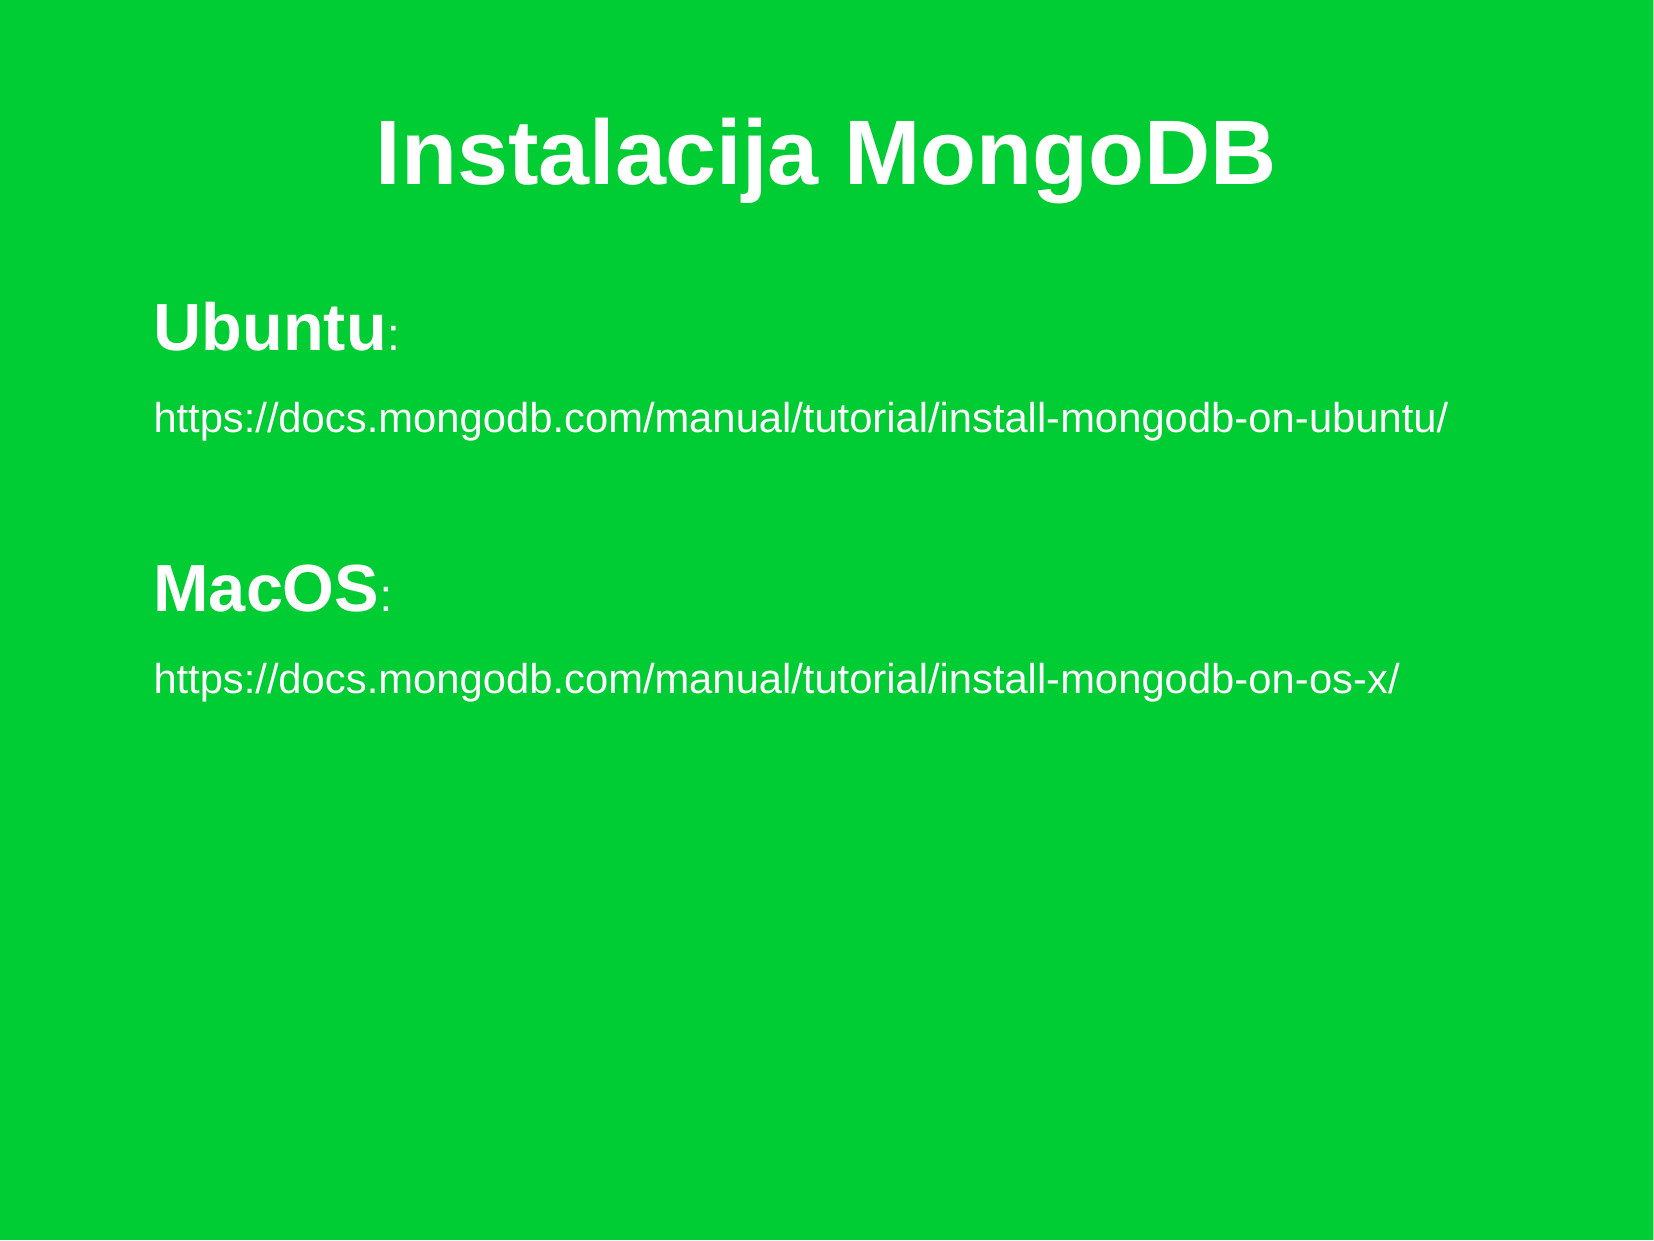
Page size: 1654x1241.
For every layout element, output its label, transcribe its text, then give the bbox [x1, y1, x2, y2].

list Ubuntu: https://docs.mongodb.com/manual/tutorial/install-mongodb-on-ubuntu/ MacOS: https://docs.mongodb.com/manual/tutorial/install-mongodb-on-os-x/ [82, 290, 1571, 1010]
title Instalacija MongoDB [82, 49, 1571, 257]
